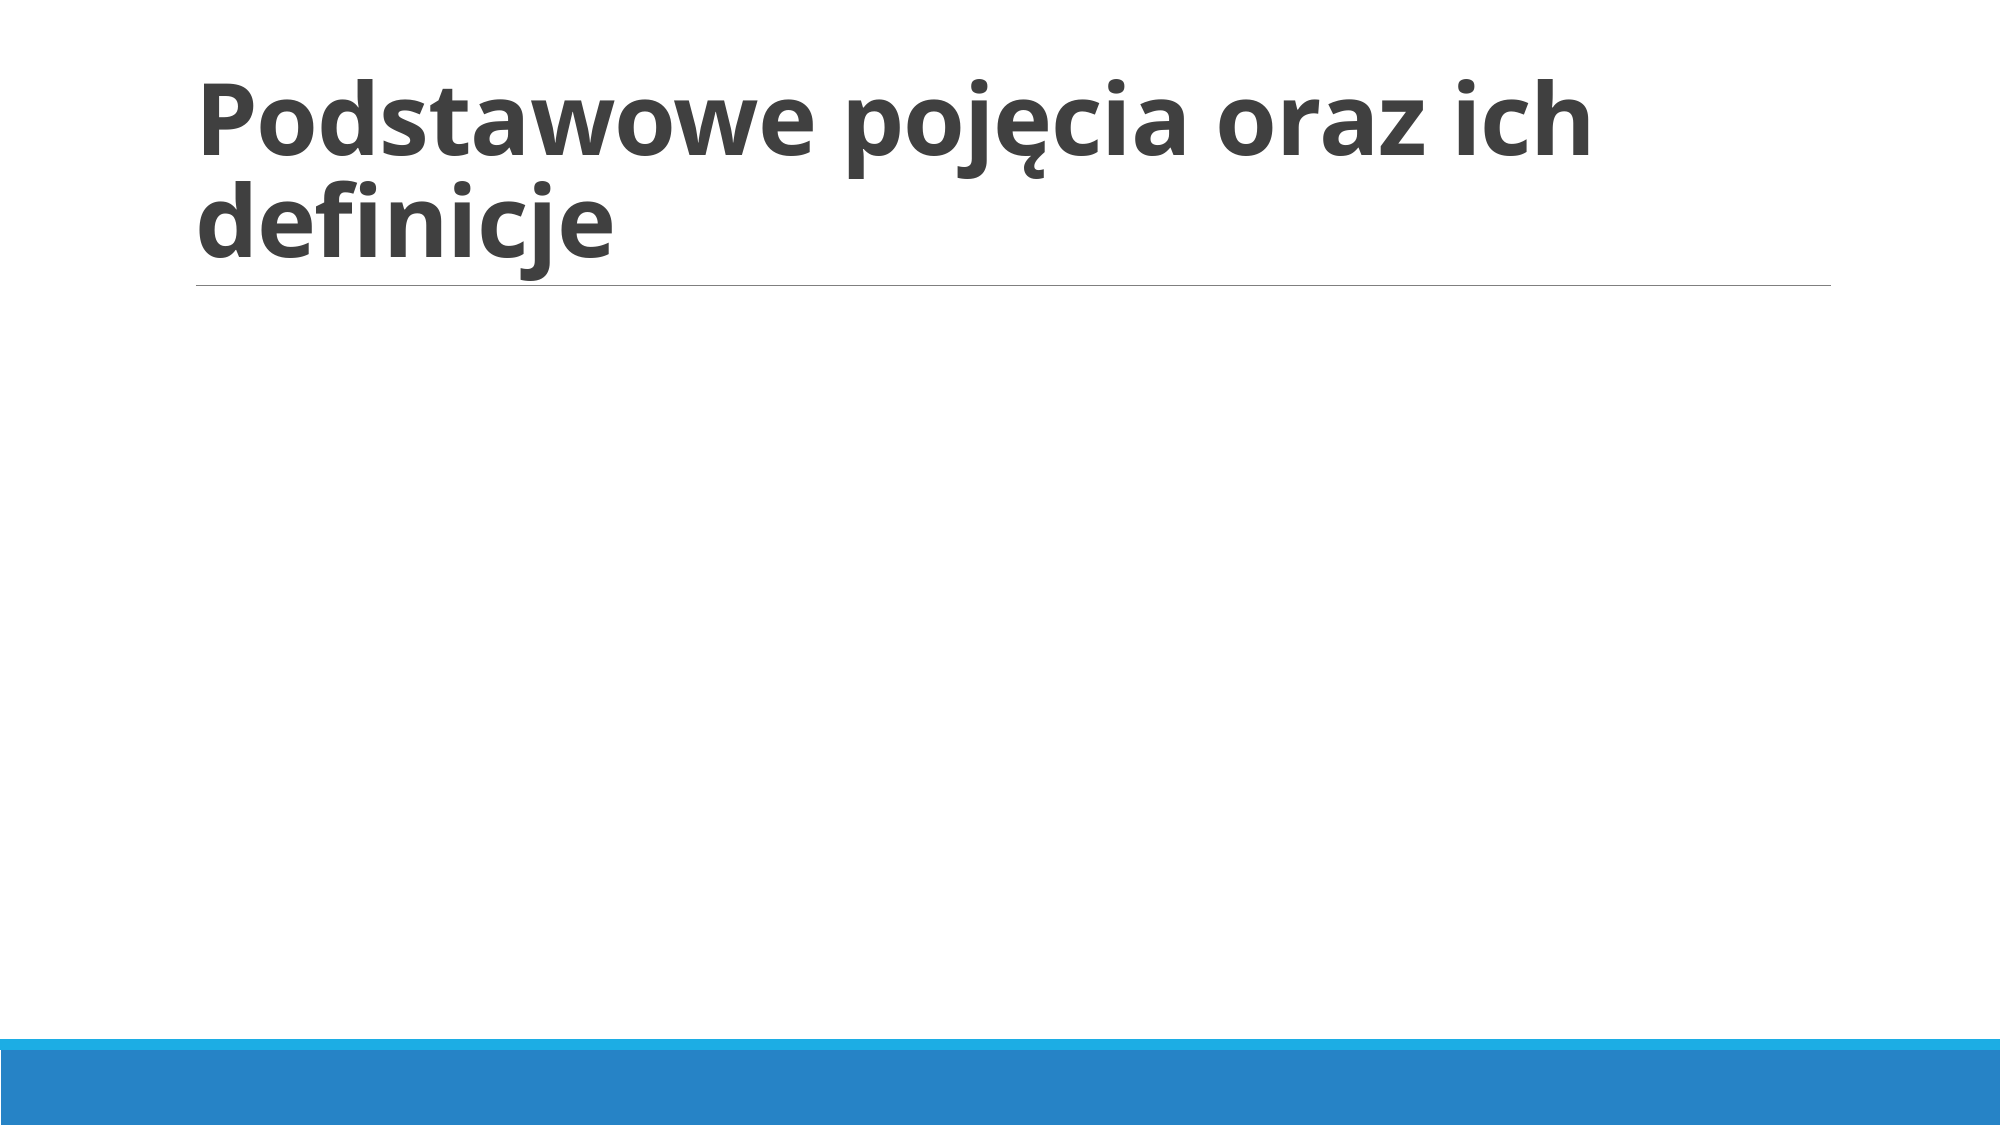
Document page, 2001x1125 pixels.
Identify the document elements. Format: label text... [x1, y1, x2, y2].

title Podstawowe pojęcia oraz ich definicje [180, 47, 1831, 286]
